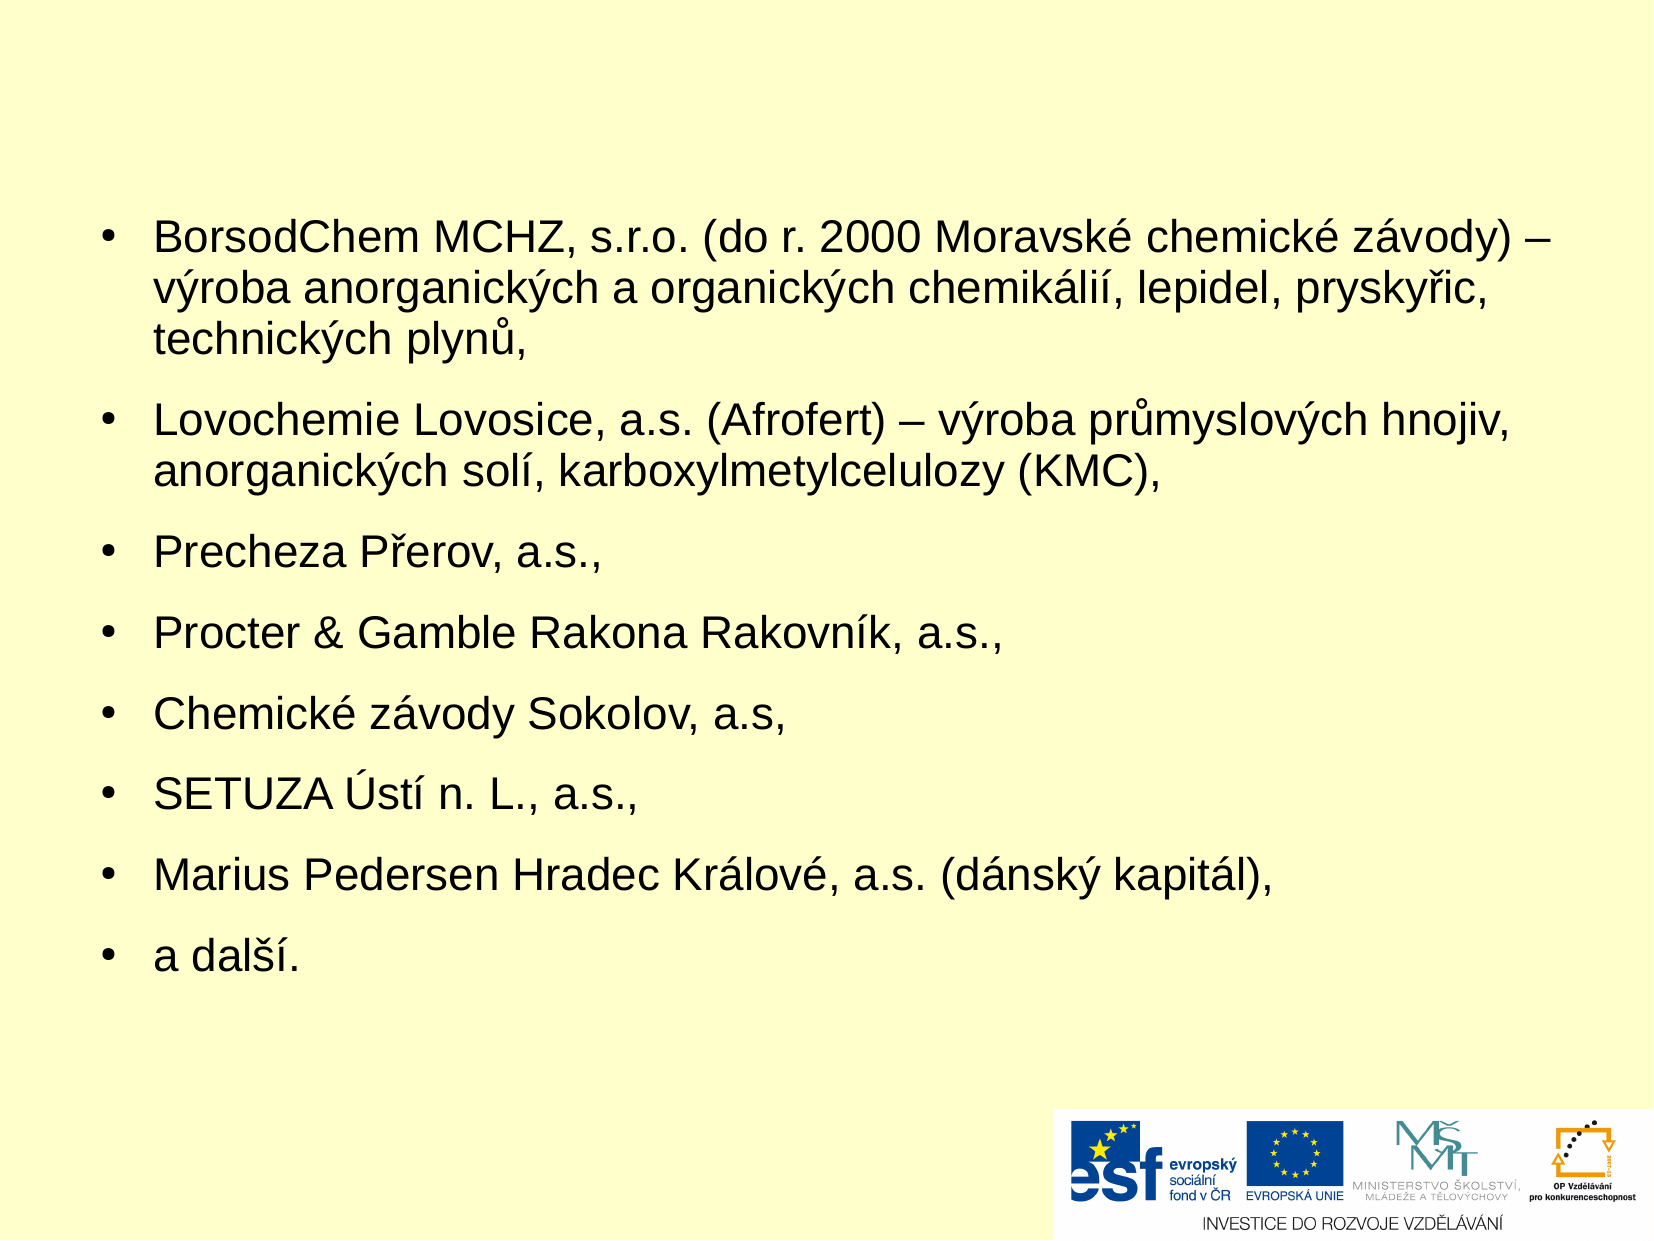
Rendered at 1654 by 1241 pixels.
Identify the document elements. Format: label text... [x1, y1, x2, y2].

picture [1053, 1109, 1654, 1241]
list BorsodChem MCHZ, s.r.o. (do r. 2000 Moravské chemické závody) – výroba anorganických a organických chemikálií, lepidel, pryskyřic, technických plynů, Lovochemie Lovosice, a.s. (Afrofert) – výroba průmyslových hnojiv, anorganických solí, karboxylmetylcelulozy (KMC), Precheza Přerov, a.s., Procter & Gamble Rakona Rakovník, a.s., Chemické závody Sokolov, a.s, SETUZA Ústí n. L., a.s., Marius Pedersen Hradec Králové, a.s. (dánský kapitál), a další. [82, 210, 1571, 1030]
